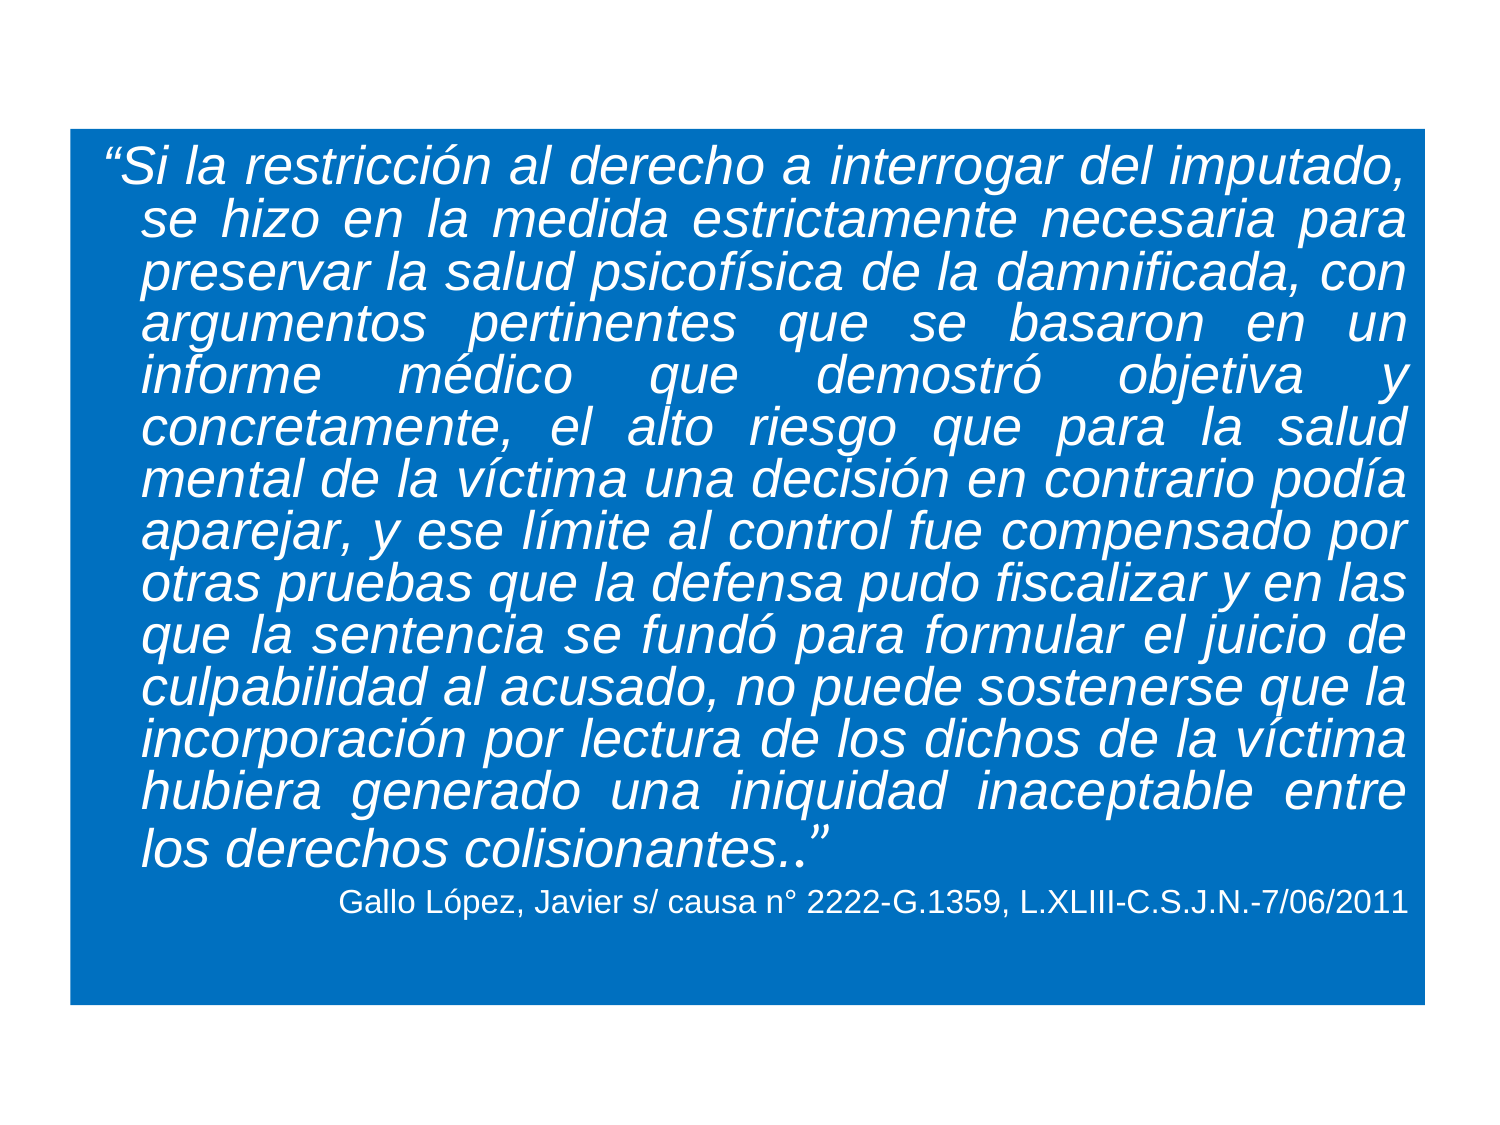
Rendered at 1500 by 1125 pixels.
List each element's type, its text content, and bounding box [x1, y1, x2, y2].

list “Si la restricción al derecho a interrogar del imputado, se hizo en la medida estrictamente necesaria para preservar la salud psicofísica de la damnificada, con argumentos pertinentes que se basaron en un informe médico que demostró objetiva y concretamente, el alto riesgo que para la salud mental de la víctima una decisión en contrario podía aparejar, y ese límite al control fue compensado por otras pruebas que la defensa pudo fiscalizar y en las que la sentencia se fundó para formular el juicio de culpabilidad al acusado, no puede sostenerse que la incorporación por lectura de los dichos de la víctima hubiera generado una iniquidad inaceptable entre los derechos colisionantes..” Gallo López, Javier s/ causa n° 2222-G.1359, L.XLIII-C.S.J.N.-7/06/2011 [70, 128, 1425, 1006]
